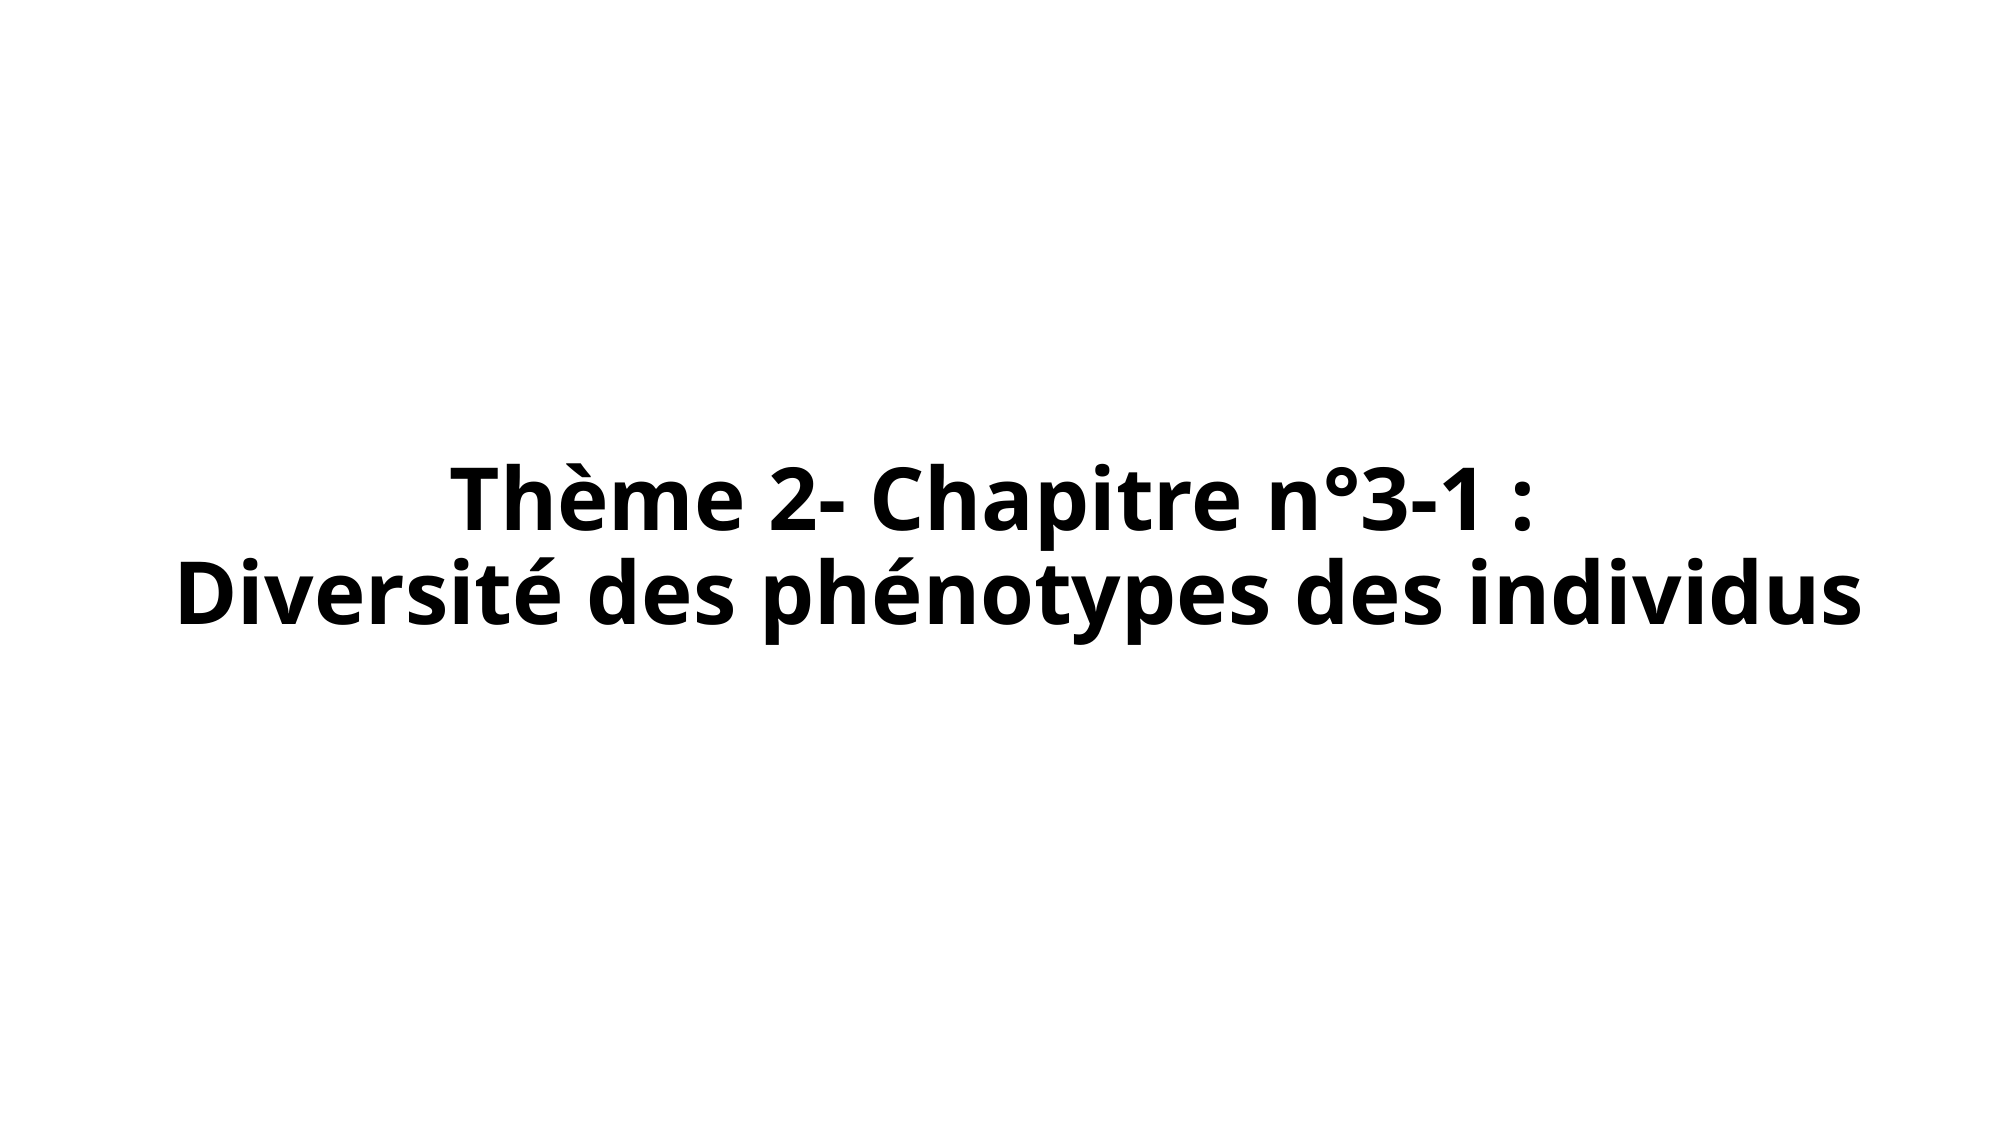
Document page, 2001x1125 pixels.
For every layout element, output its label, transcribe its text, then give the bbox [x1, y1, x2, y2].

title Thème 2- Chapitre n°3-1 : Diversité des phénotypes des individus [157, 440, 1883, 658]
